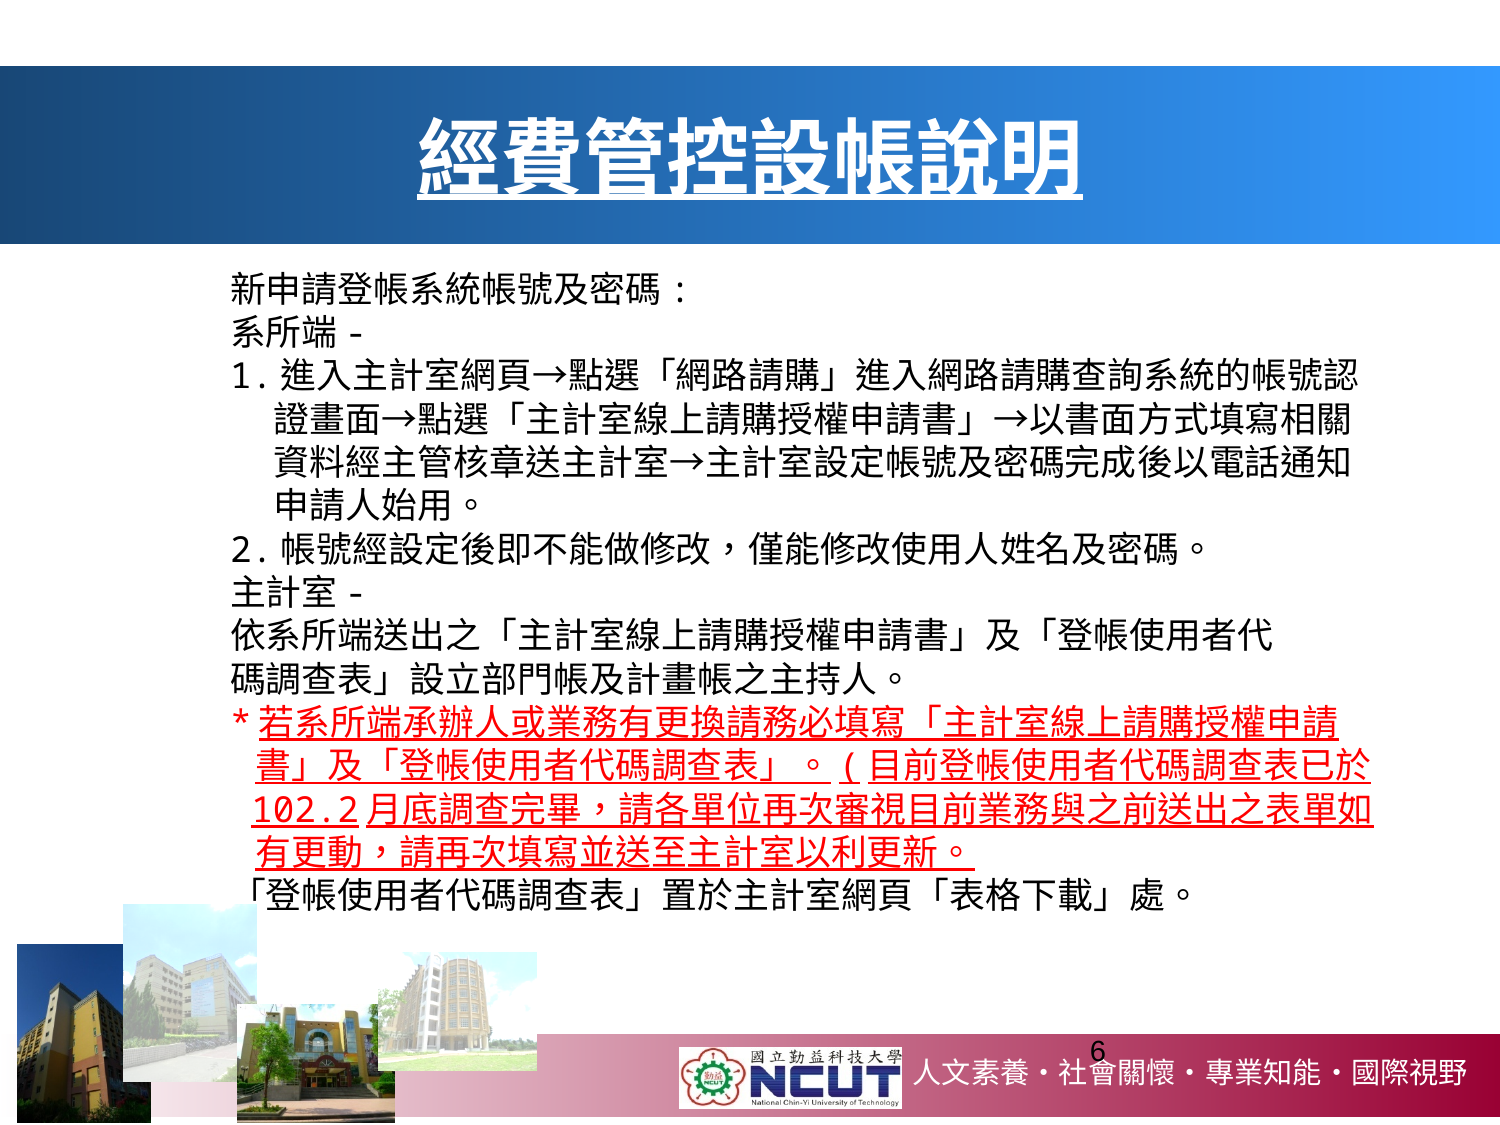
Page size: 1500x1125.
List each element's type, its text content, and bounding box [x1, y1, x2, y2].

text_box 6 [1074, 1047, 1426, 1103]
list 新申請登帳系統帳號及密碼: 系所端- 1.進入主計室網頁→點選「網路請購」進入網路請購查詢系統的帳號認 證畫面→點選「主計室線上請購授權申請書」→以書面方式填寫相關 資料經主管核章送主計室→主計室設定帳號及密碼完成後以電話通知 申請人始用。 2.帳號經設定後即不能做修改，僅能修改使用人姓名及密碼。 主計室- 依系所端送出之「主計室線上請購授權申請書」及「登帳使用者代 碼調查表」設立部門帳及計畫帳之主持人。 *若系所端承辦人或業務有更換請務必填寫「主計室線上請購授權申請 書」及「登帳使用者代碼調查表」。(目前登帳使用者代碼調查表已於 102.2月底調查完畢，請各單位再次審視目前業務與之前送出之表單如 有更動，請再次填寫並送至主計室以利更新。 「登帳使用者代碼調查表」置於主計室網頁「表格下載」處。 [100, 267, 1436, 1047]
title 經費管控設帳說明 [0, 66, 1500, 244]
